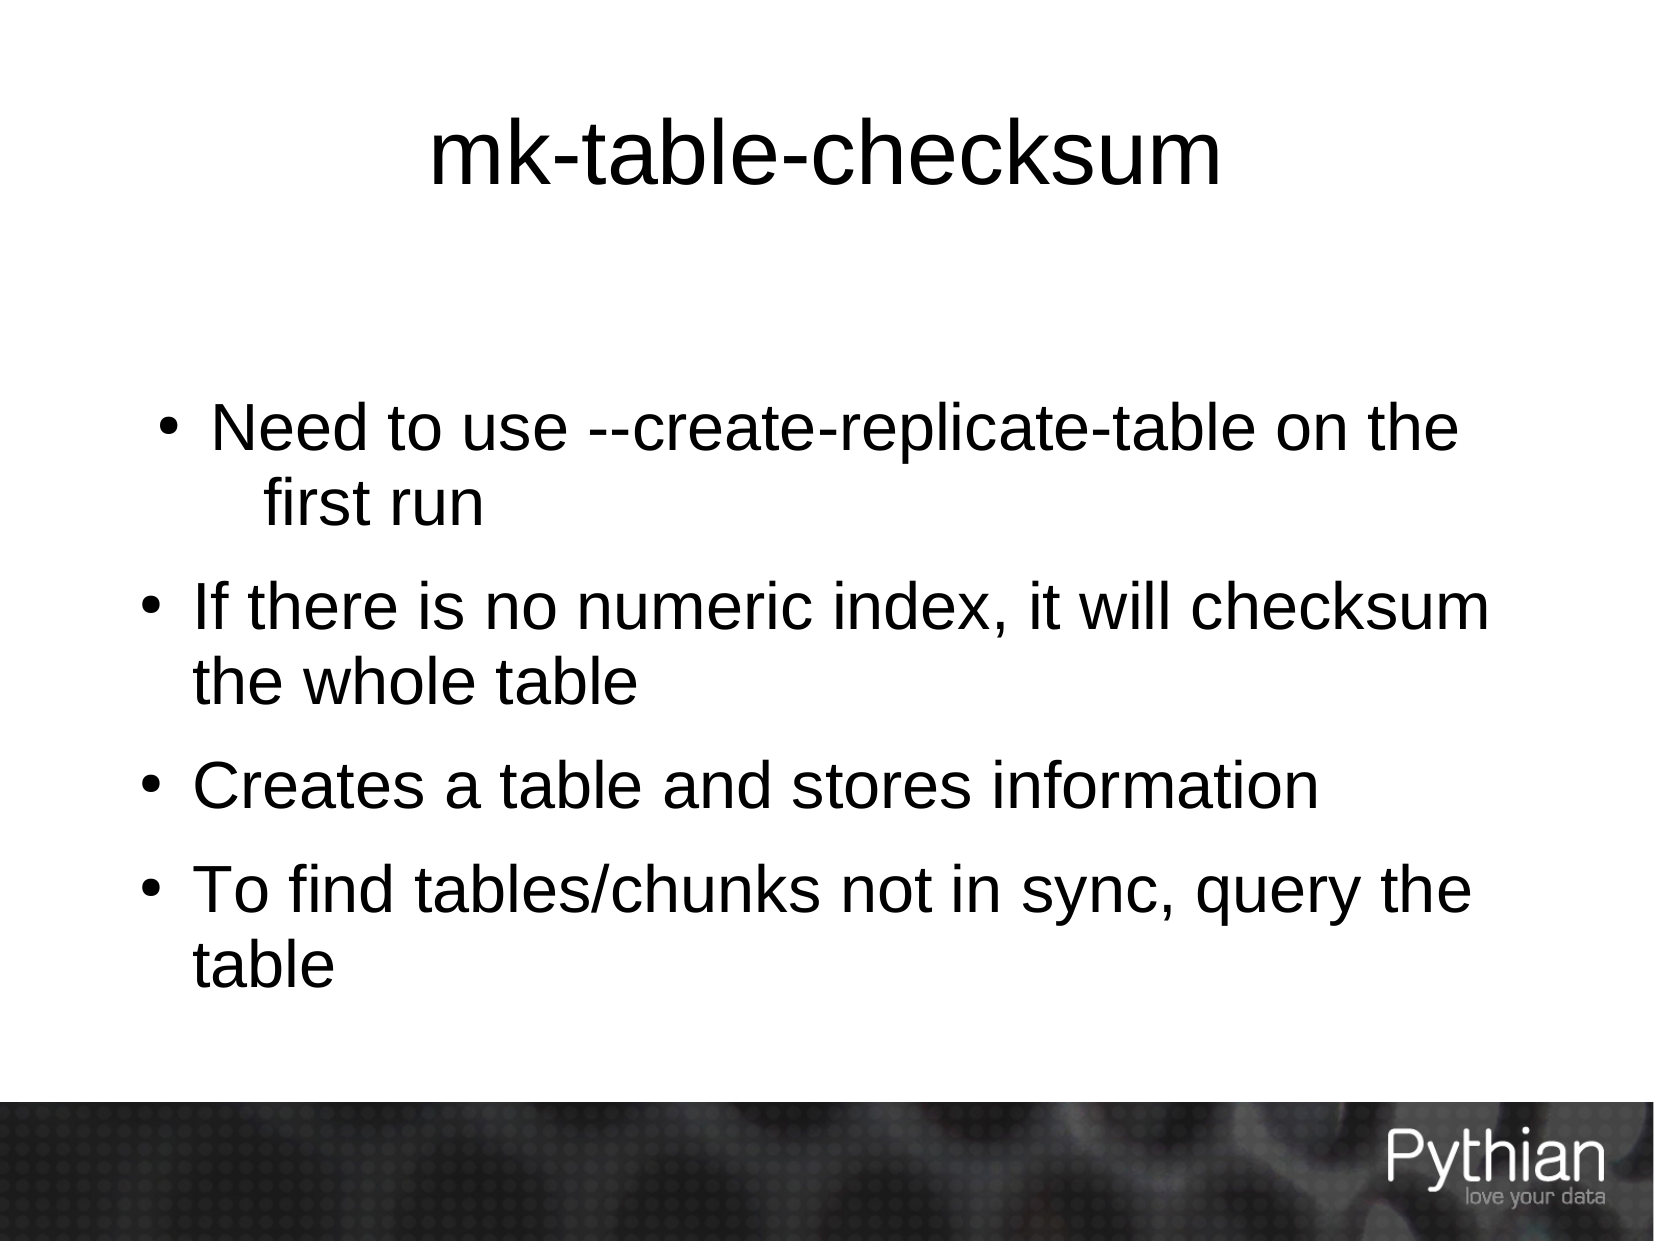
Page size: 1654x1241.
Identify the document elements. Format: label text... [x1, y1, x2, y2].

title mk-table-checksum [82, 49, 1571, 257]
picture [0, 1102, 1654, 1241]
list Need to use --create-replicate-table on the first run If there is no numeric index, it will checksum the whole table Creates a table and stores information To find tables/chunks not in sync, query the table [121, 285, 1534, 1095]
